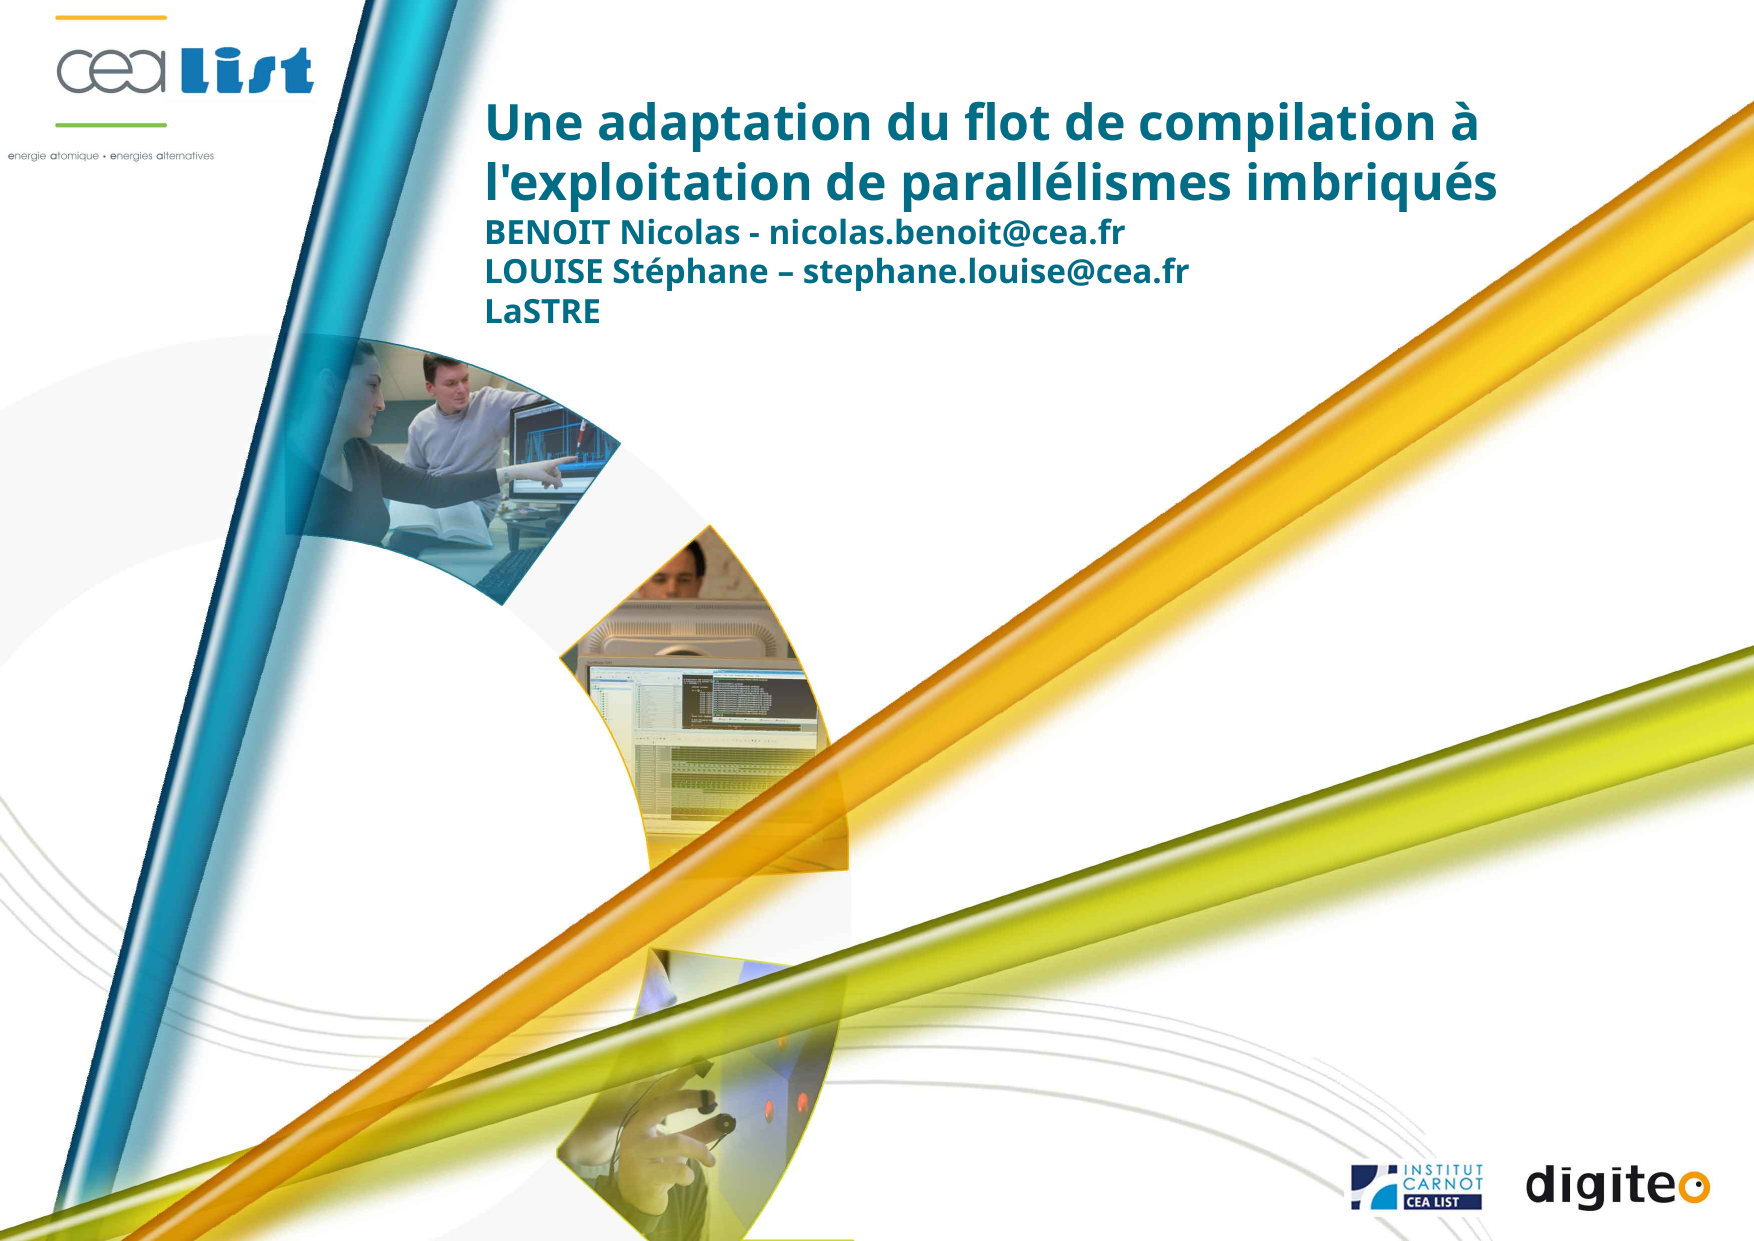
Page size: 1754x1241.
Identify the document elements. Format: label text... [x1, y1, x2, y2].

picture [0, 0, 1754, 1241]
title Une adaptation du flot de compilation à l'exploitation de parallélismes imbriqués BENOIT Nicolas - nicolas.benoit@cea.fr LOUISE Stéphane – stephane.louise@cea.fr LaSTRE [467, 37, 1754, 339]
